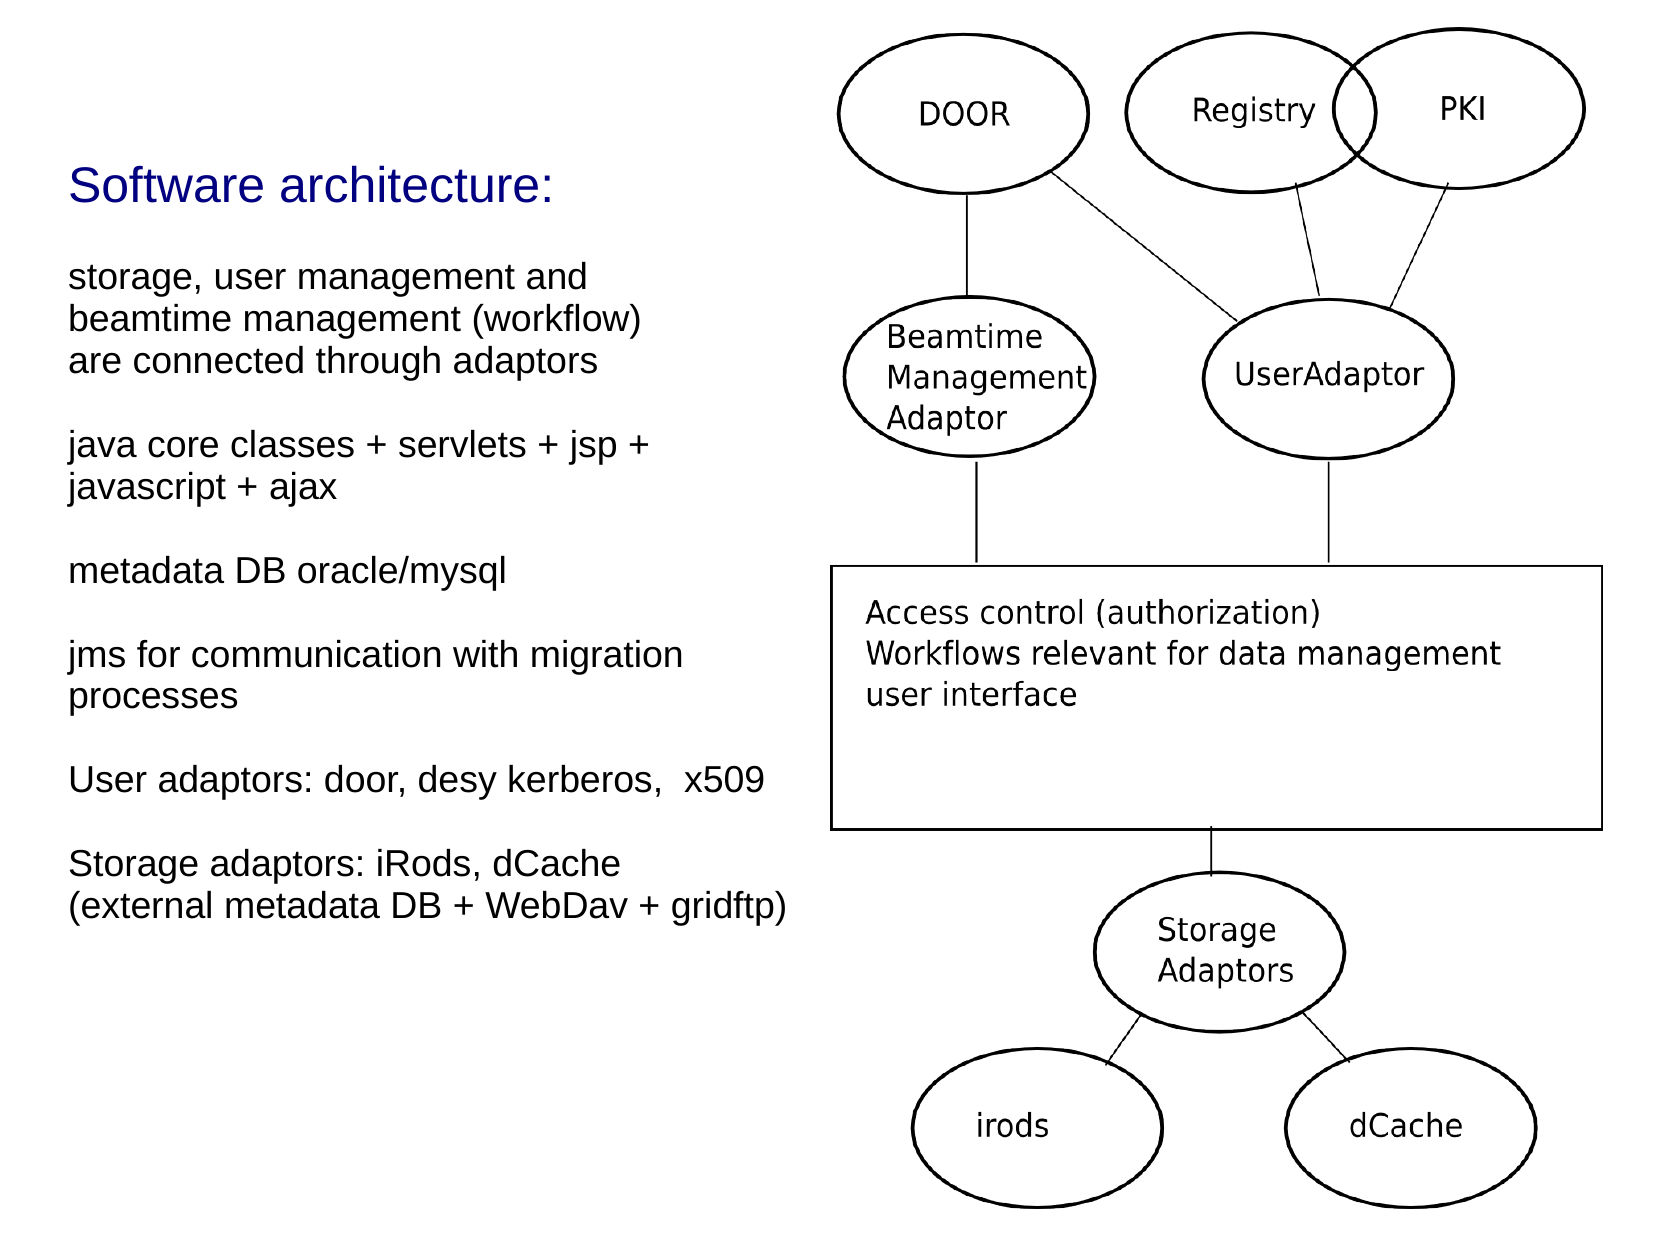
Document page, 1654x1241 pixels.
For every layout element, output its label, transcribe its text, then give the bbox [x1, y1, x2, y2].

text_box Software architecture: storage, user management and beamtime management (workflow) are connected through adaptors java core classes + servlets + jsp + javascript + ajax metadata DB oracle/mysql jms for communication with migration processes User adaptors: door, desy kerberos, x509 Storage adaptors: iRods, dCache (external metadata DB + WebDav + gridftp) [53, 150, 803, 977]
picture [830, 27, 1603, 1209]
